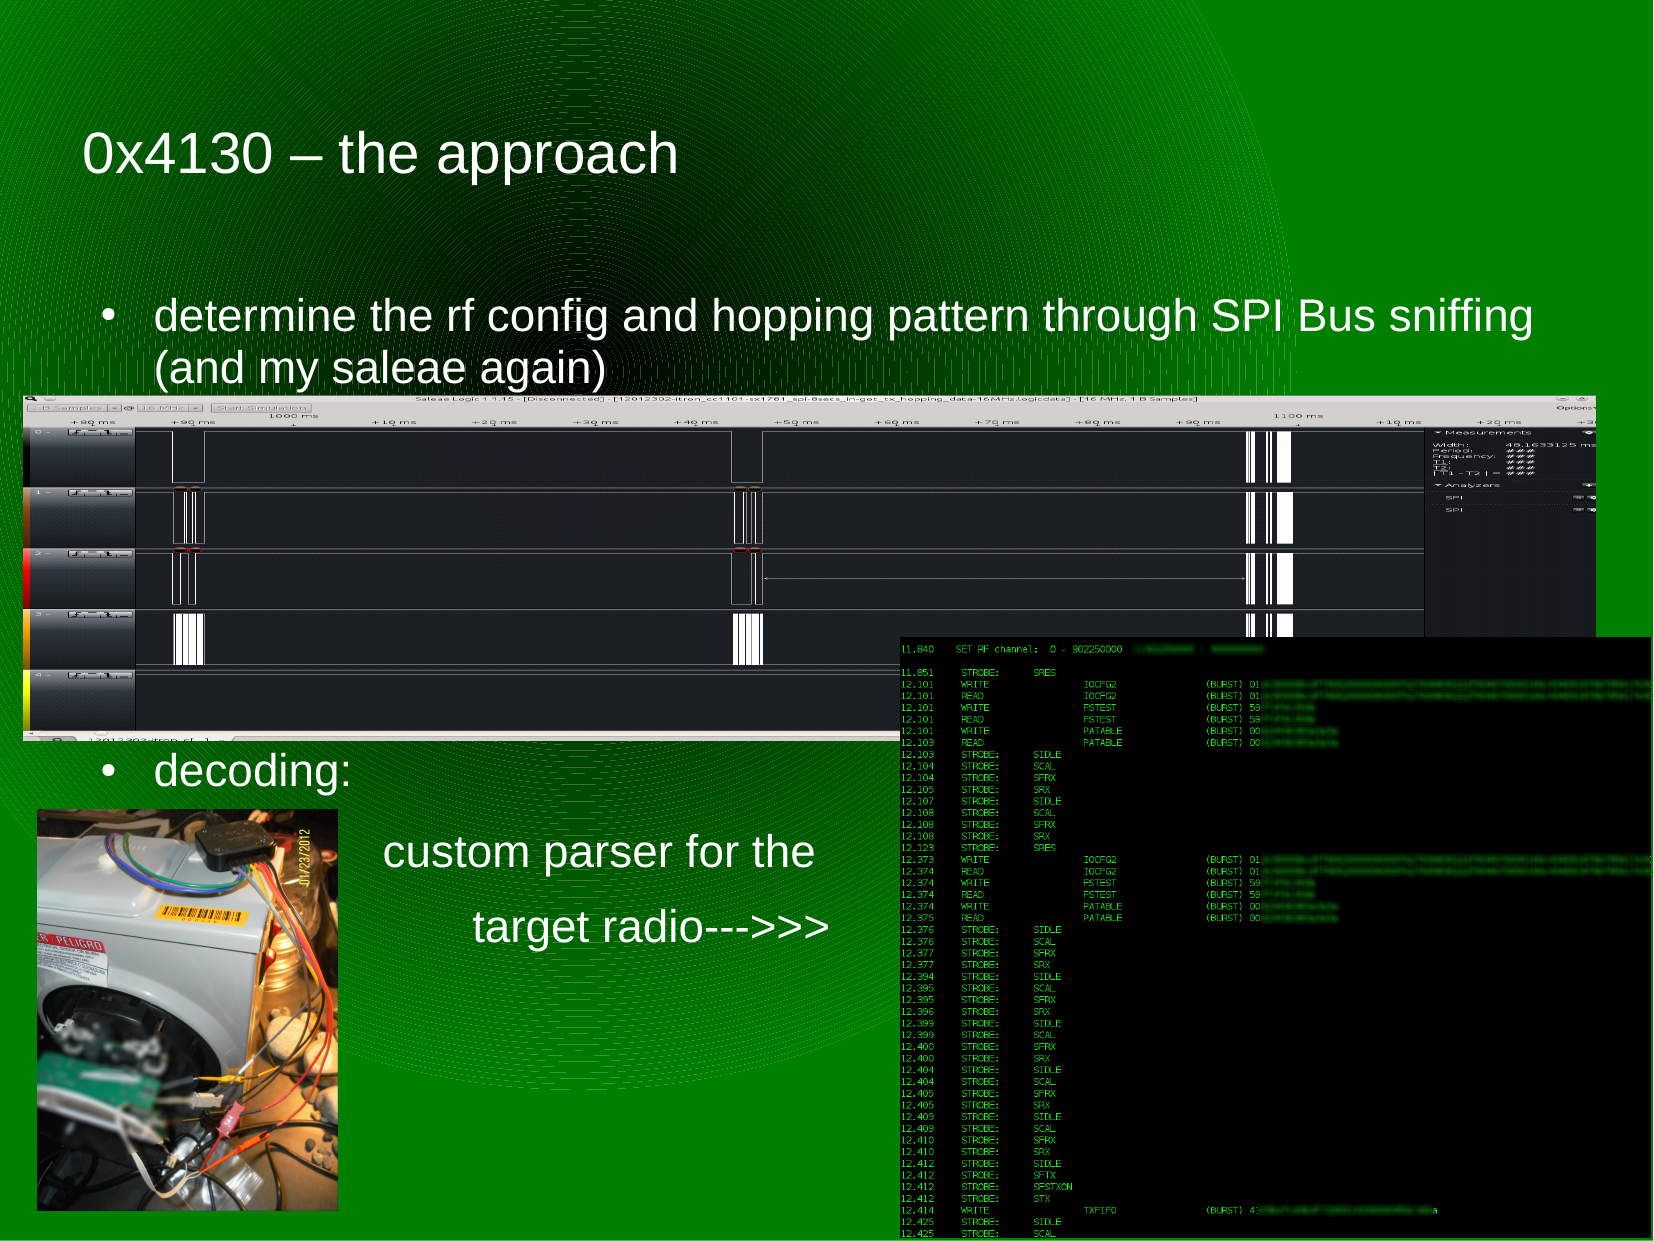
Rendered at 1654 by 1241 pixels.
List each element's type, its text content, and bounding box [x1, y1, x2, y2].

picture [0, 382, 1651, 1238]
title 0x4130 – the approach [82, 49, 1571, 257]
list determine the rf config and hopping pattern through SPI Bus sniffing (and my saleae again) decoding: custom parser for the target radio--->>> [82, 758, 900, 1109]
list determine the rf config and hopping pattern through SPI Bus sniffing (and my saleae again) decoding: custom parser for the target radio--->>> [82, 290, 1571, 382]
picture [37, 809, 338, 1211]
